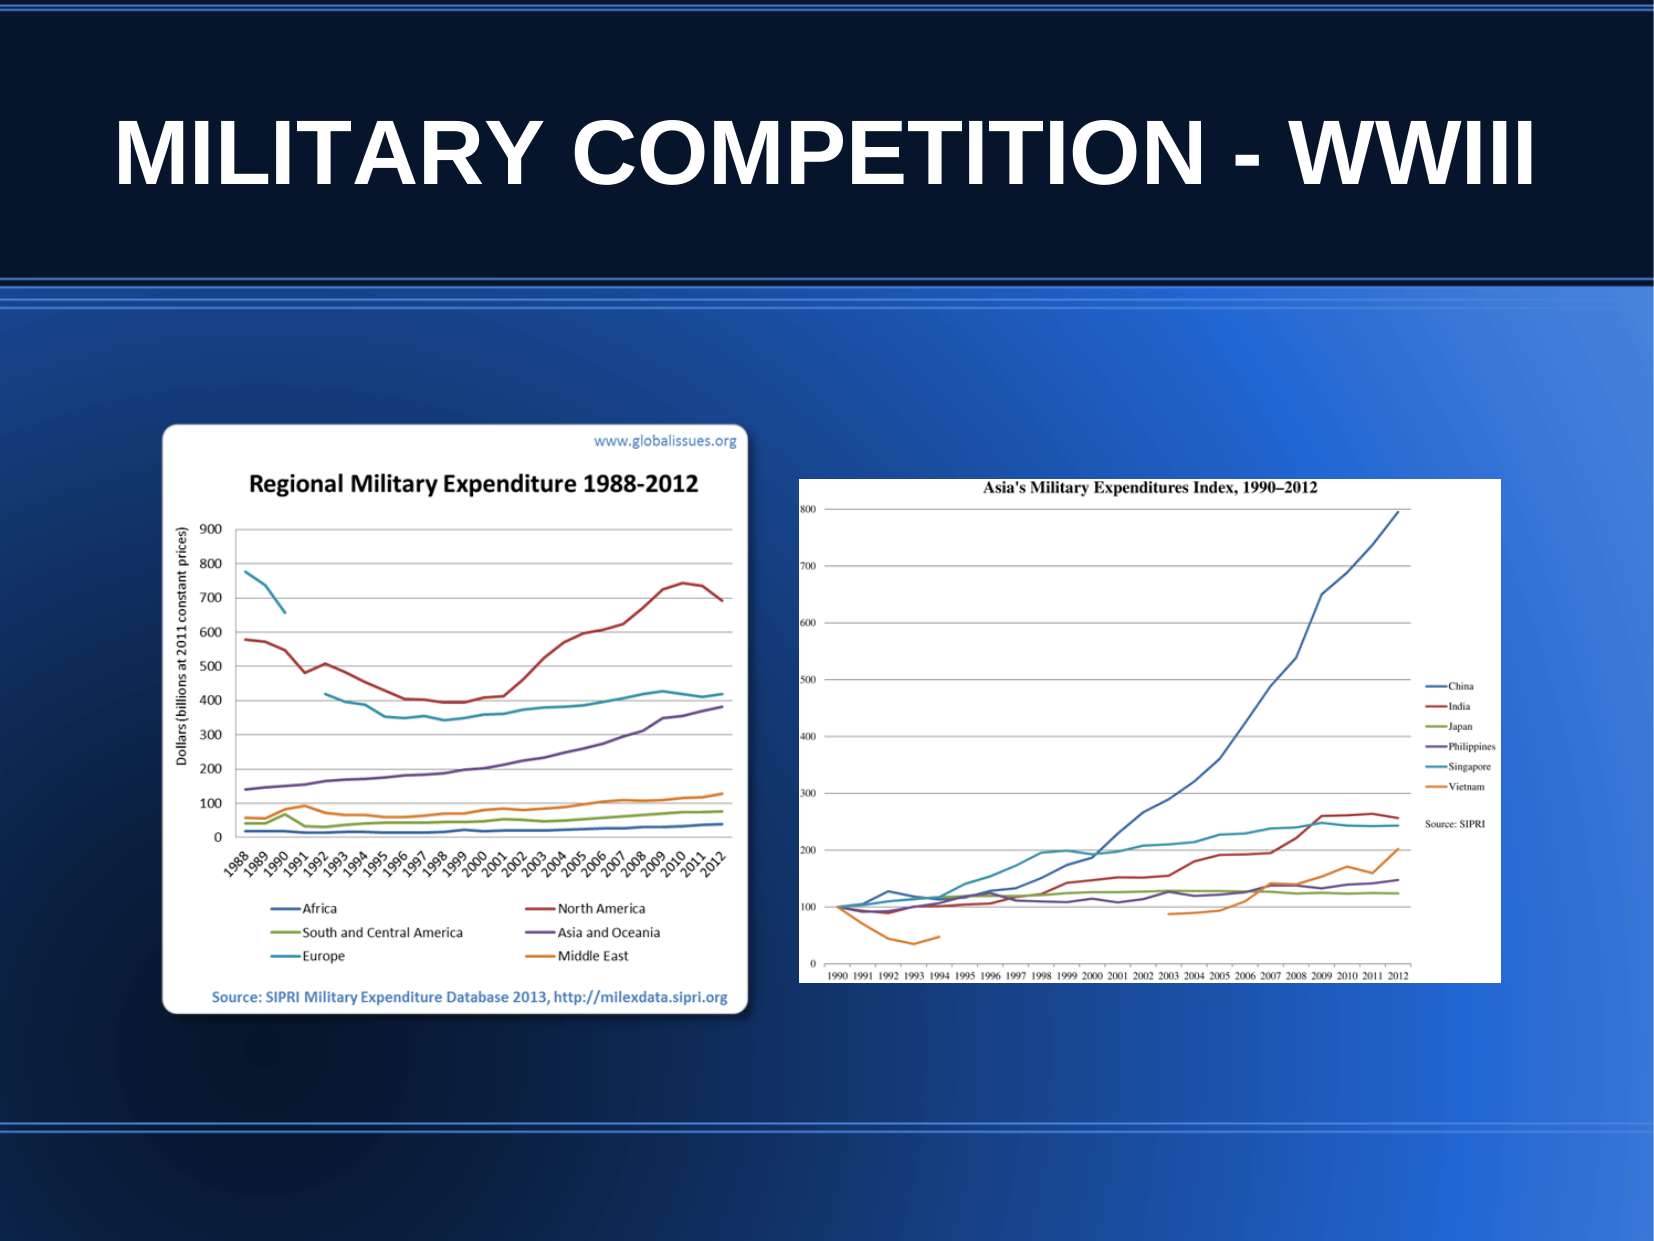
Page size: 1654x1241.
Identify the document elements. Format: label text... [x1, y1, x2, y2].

picture [0, 0, 1654, 1241]
title MILITARY COMPETITION - WWIII [82, 49, 1571, 257]
